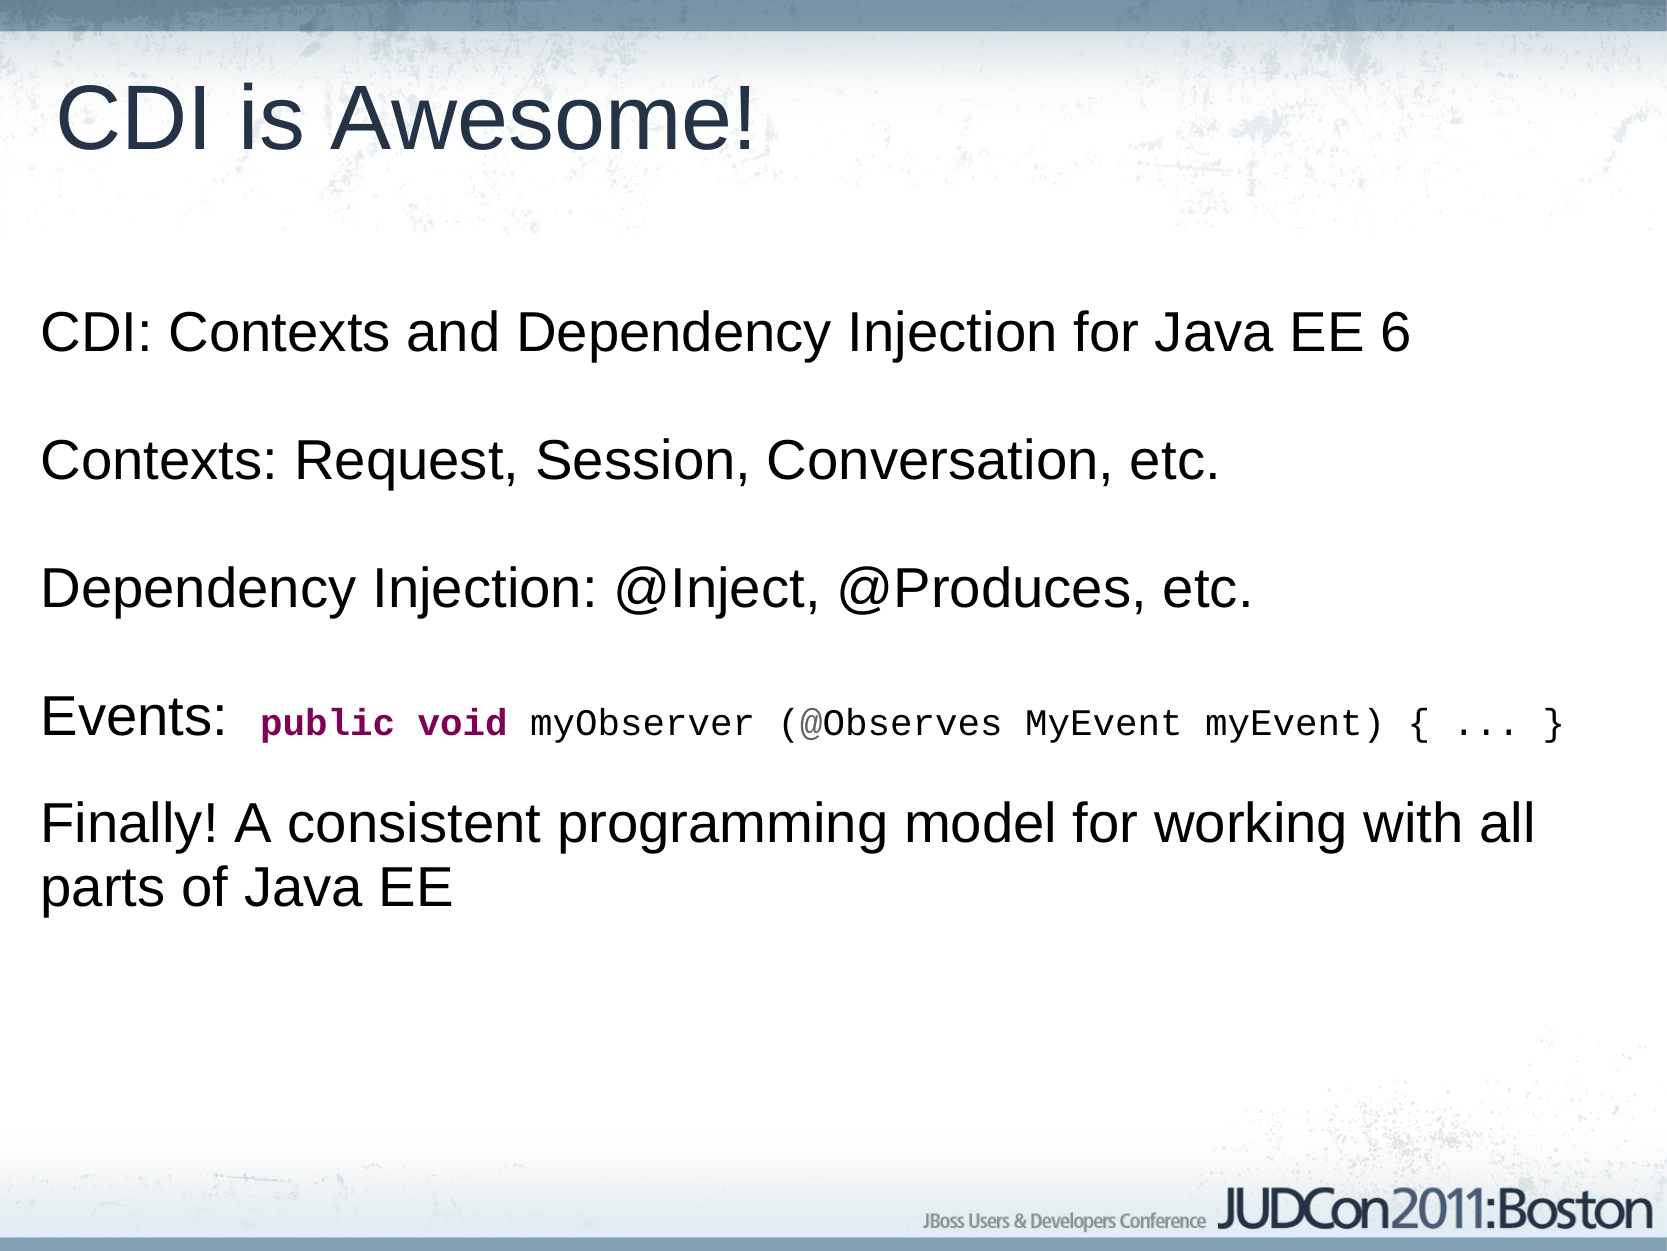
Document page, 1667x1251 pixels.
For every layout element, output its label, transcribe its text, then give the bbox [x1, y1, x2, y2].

title CDI is Awesome! [40, 50, 1627, 216]
picture [0, 0, 1667, 1251]
list CDI: Contexts and Dependency Injection for Java EE 6 Contexts: Request, Session, Conversation, etc. Dependency Injection: @Inject, @Produces, etc. Events: public void myObserver (@Observes MyEvent myEvent) { ... } Finally! A consistent programming model for working with all parts of Java EE [40, 300, 1627, 1201]
